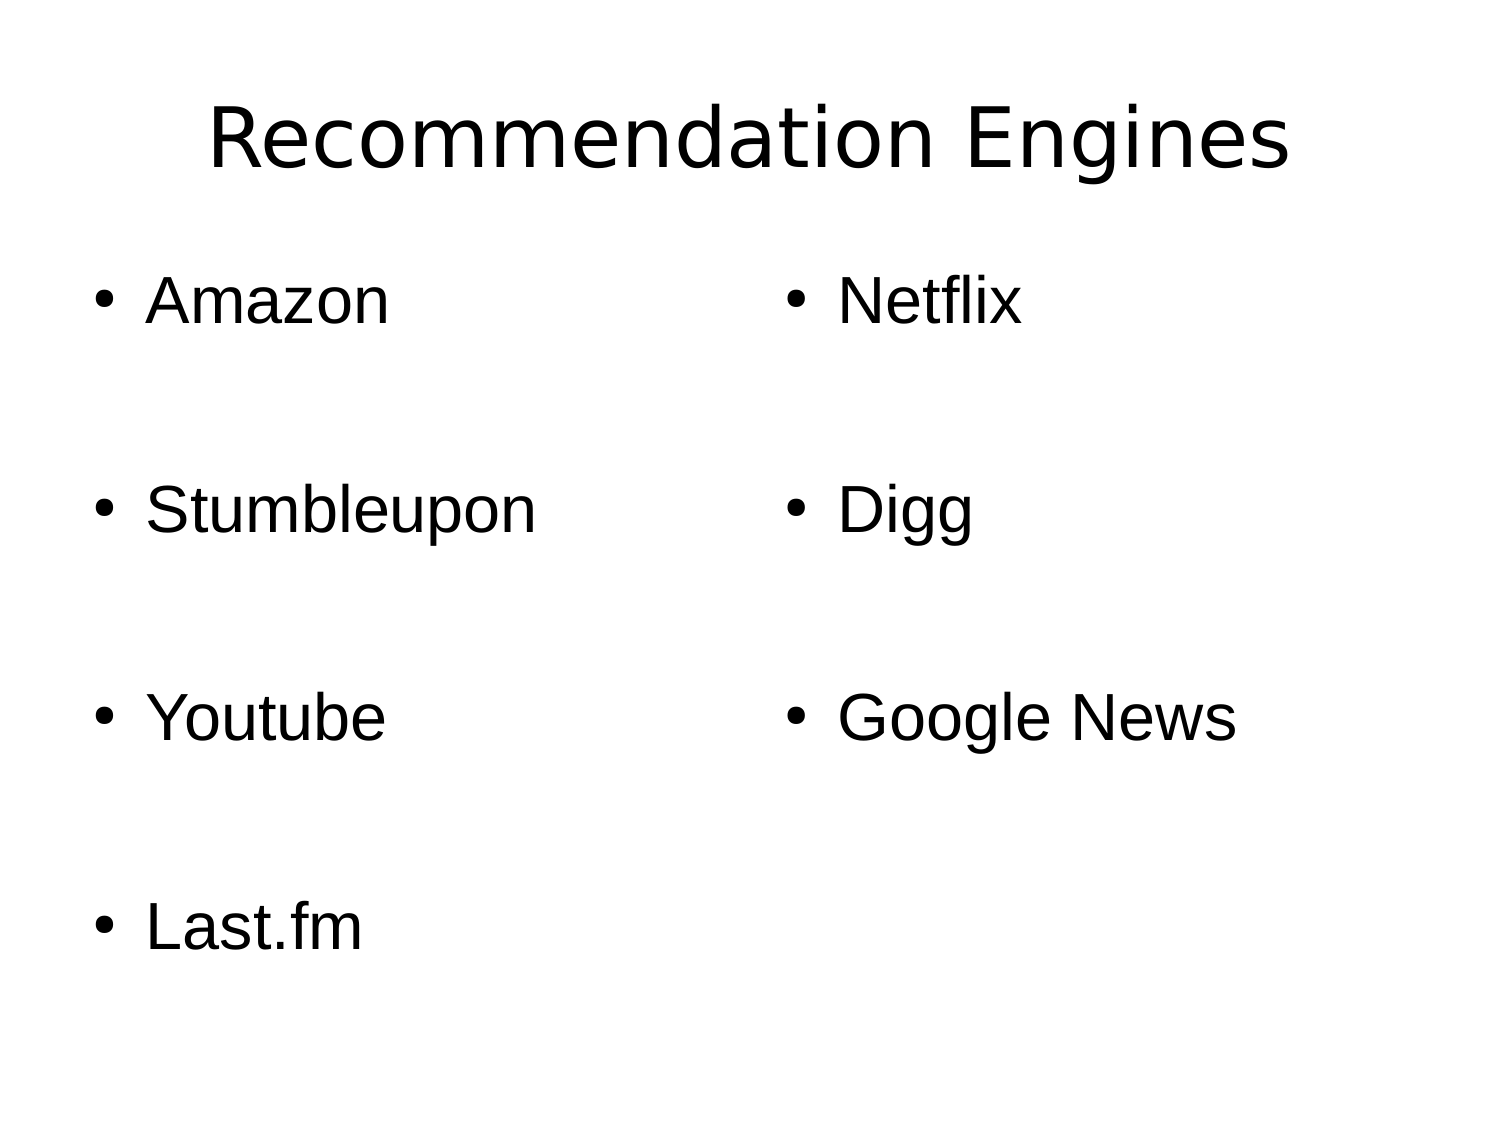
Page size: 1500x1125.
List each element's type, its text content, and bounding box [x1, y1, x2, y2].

list Netflix Digg Google News [766, 263, 1426, 991]
list Amazon Stumbleupon Youtube Last.fm [75, 263, 734, 1006]
title Recommendation Engines [75, 44, 1425, 233]
